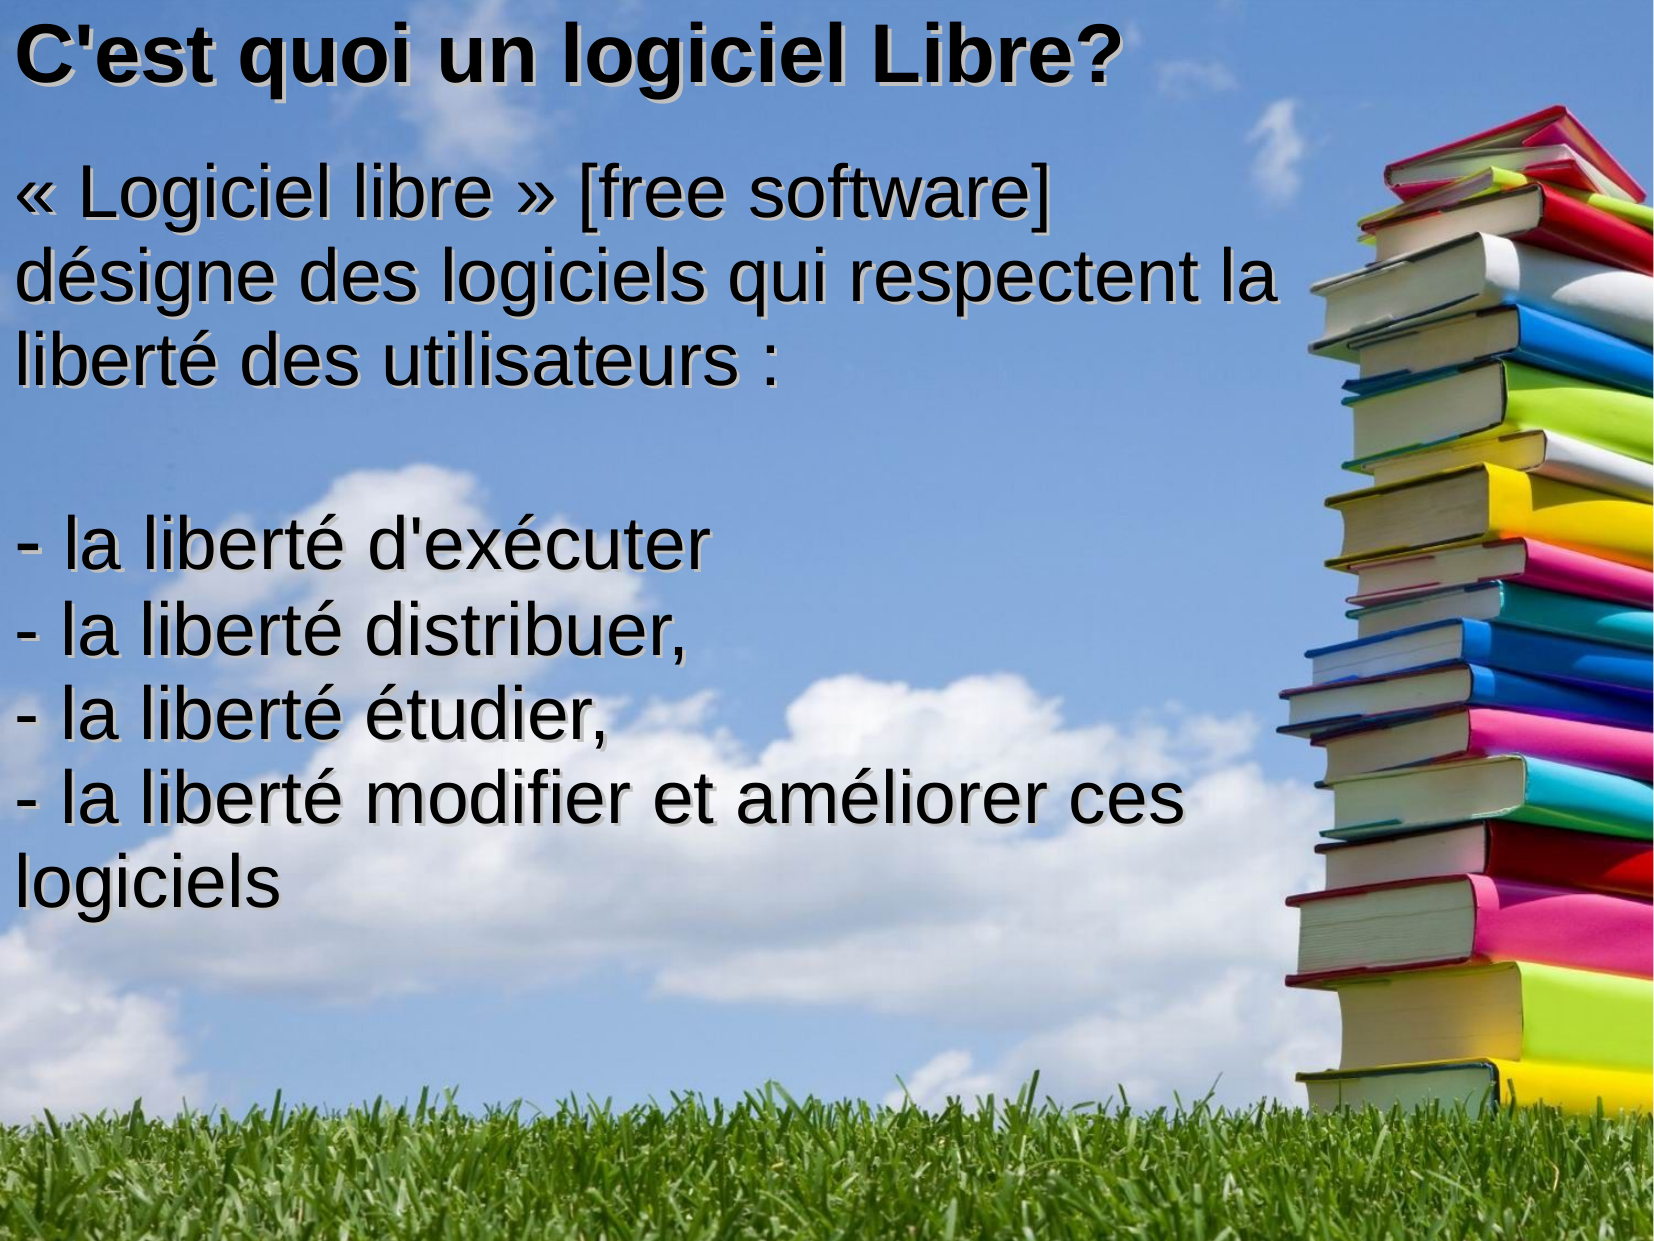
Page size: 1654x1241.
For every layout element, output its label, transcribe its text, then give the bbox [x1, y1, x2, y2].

text_box « Logiciel libre » [free software] désigne des logiciels qui respectent la liberté des utilisateurs : - la liberté d'exécuter - la liberté distribuer, - la liberté étudier, - la liberté modifier et améliorer ces logiciels [0, 141, 1306, 1118]
picture [0, 0, 1654, 1241]
text_box C'est quoi un logiciel Libre? [0, 0, 1231, 109]
